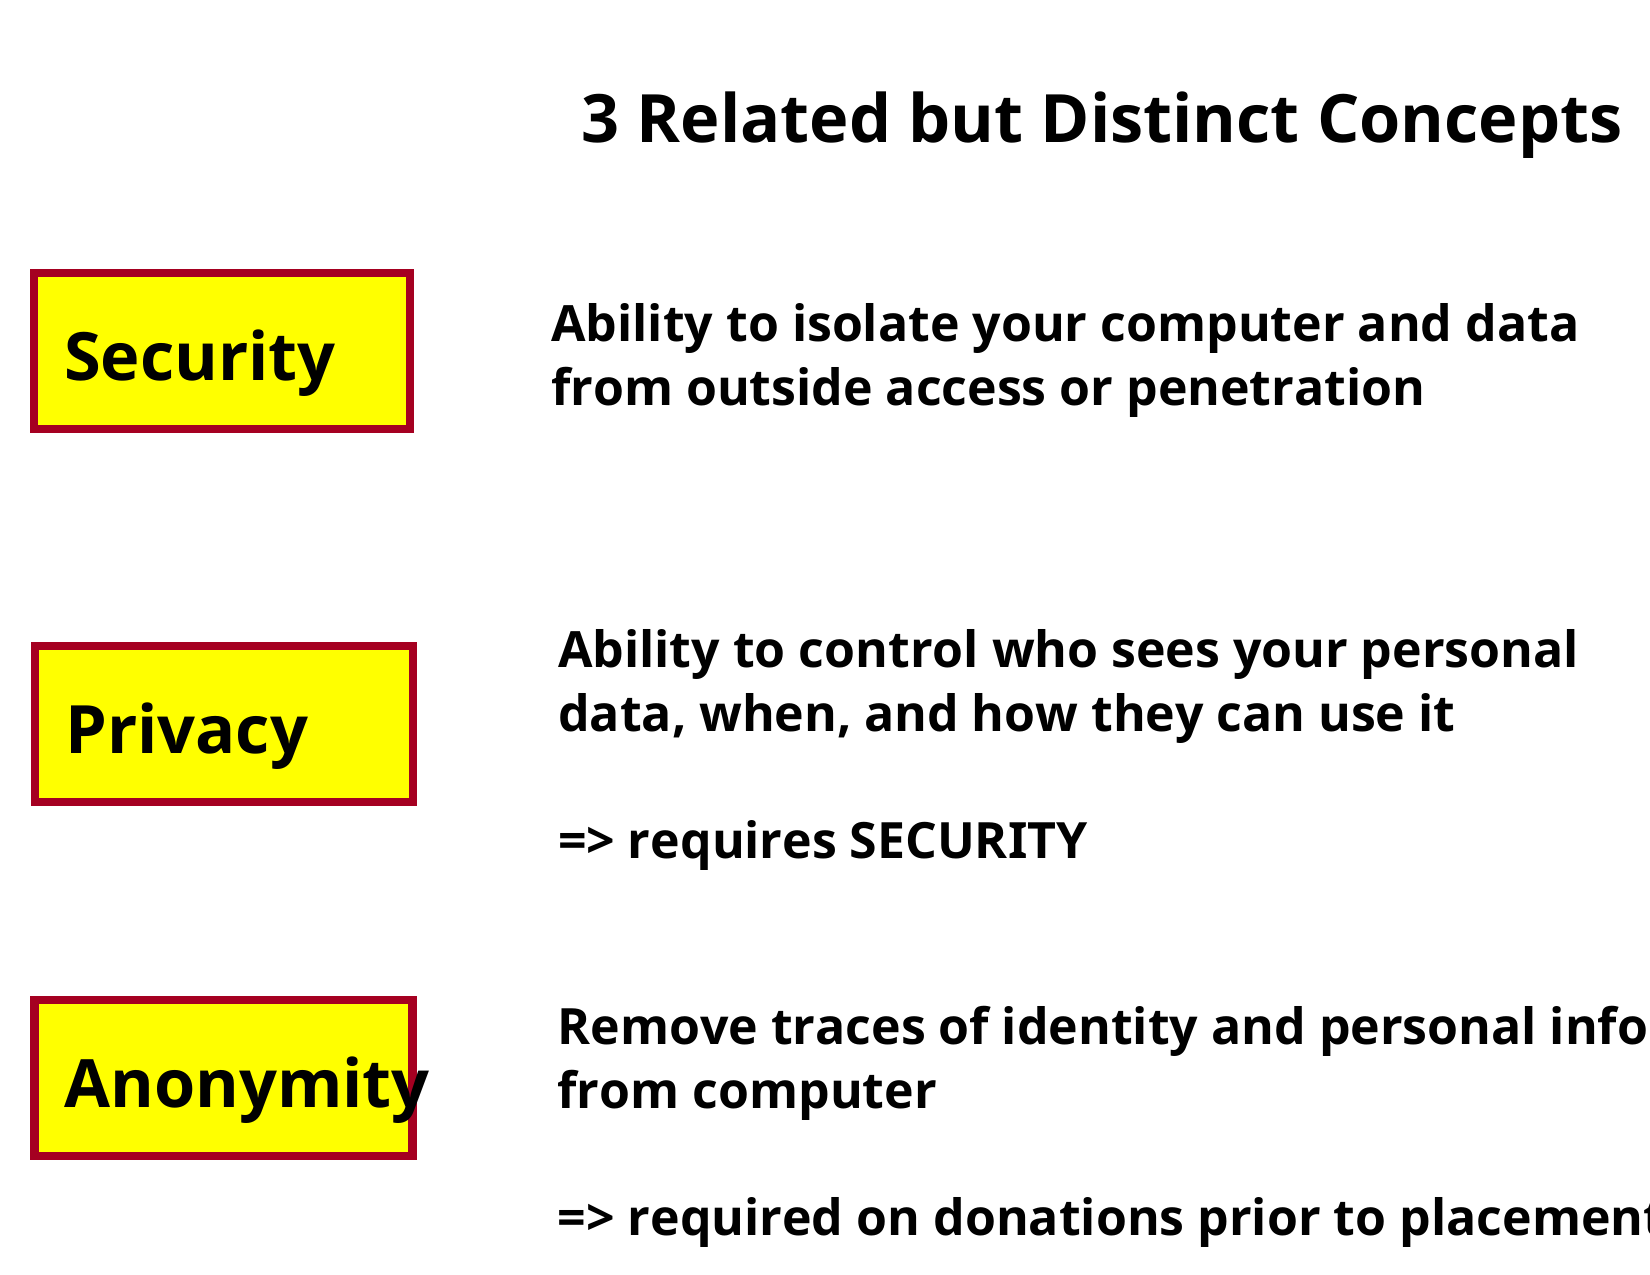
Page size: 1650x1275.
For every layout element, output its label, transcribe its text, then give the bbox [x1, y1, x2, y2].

text_box Ability to isolate your computer and data from outside access or penetration [536, 280, 1537, 423]
text_box Ability to control who sees your personal data, when, and how they can use it => requires SECURITY [543, 606, 1555, 876]
text_box Security [34, 272, 411, 430]
text_box Privacy [35, 645, 413, 803]
text_box 3 Related but Distinct Concepts [566, 63, 1116, 164]
text_box Remove traces of identity and personal info from computer => required on donations prior to placement [542, 984, 1614, 1254]
text_box Anonymity [34, 999, 413, 1157]
